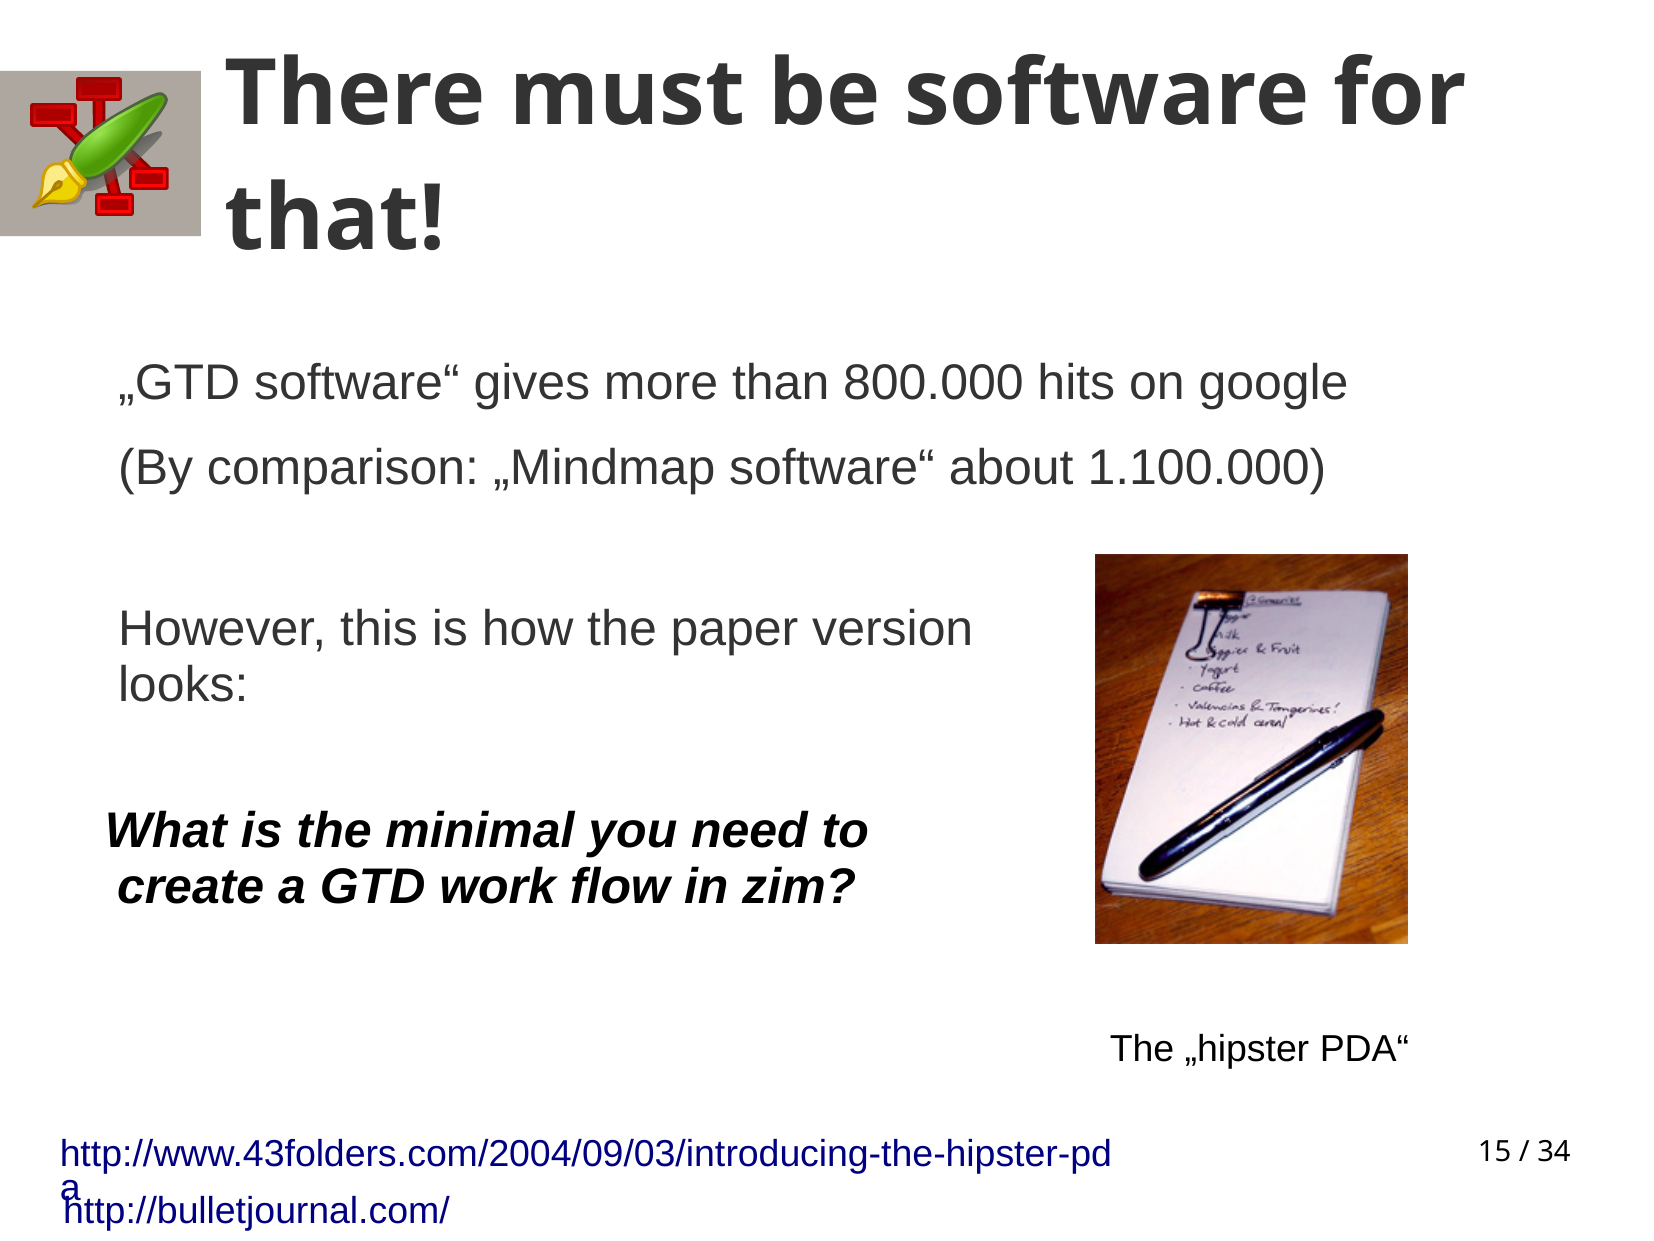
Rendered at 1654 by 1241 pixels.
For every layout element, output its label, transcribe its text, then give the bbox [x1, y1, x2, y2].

text_box The „hipster PDA“ [1095, 1020, 1425, 1077]
title There must be software for that! [224, 44, 1571, 259]
list „GTD software“ gives more than 800.000 hits on google (By comparison: „Mindmap software“ about 1.100.000) [118, 354, 1536, 1074]
text_box What is the minimal you need to create a GTD work flow in zim? [90, 795, 1036, 1032]
picture [1095, 554, 1408, 944]
text_box http://www.43folders.com/2004/09/03/introducing-the-hipster-pda [45, 1125, 1148, 1182]
text_box http://bulletjournal.com/ [48, 1181, 466, 1239]
text_box However, this is how the paper version looks: [118, 600, 1043, 672]
